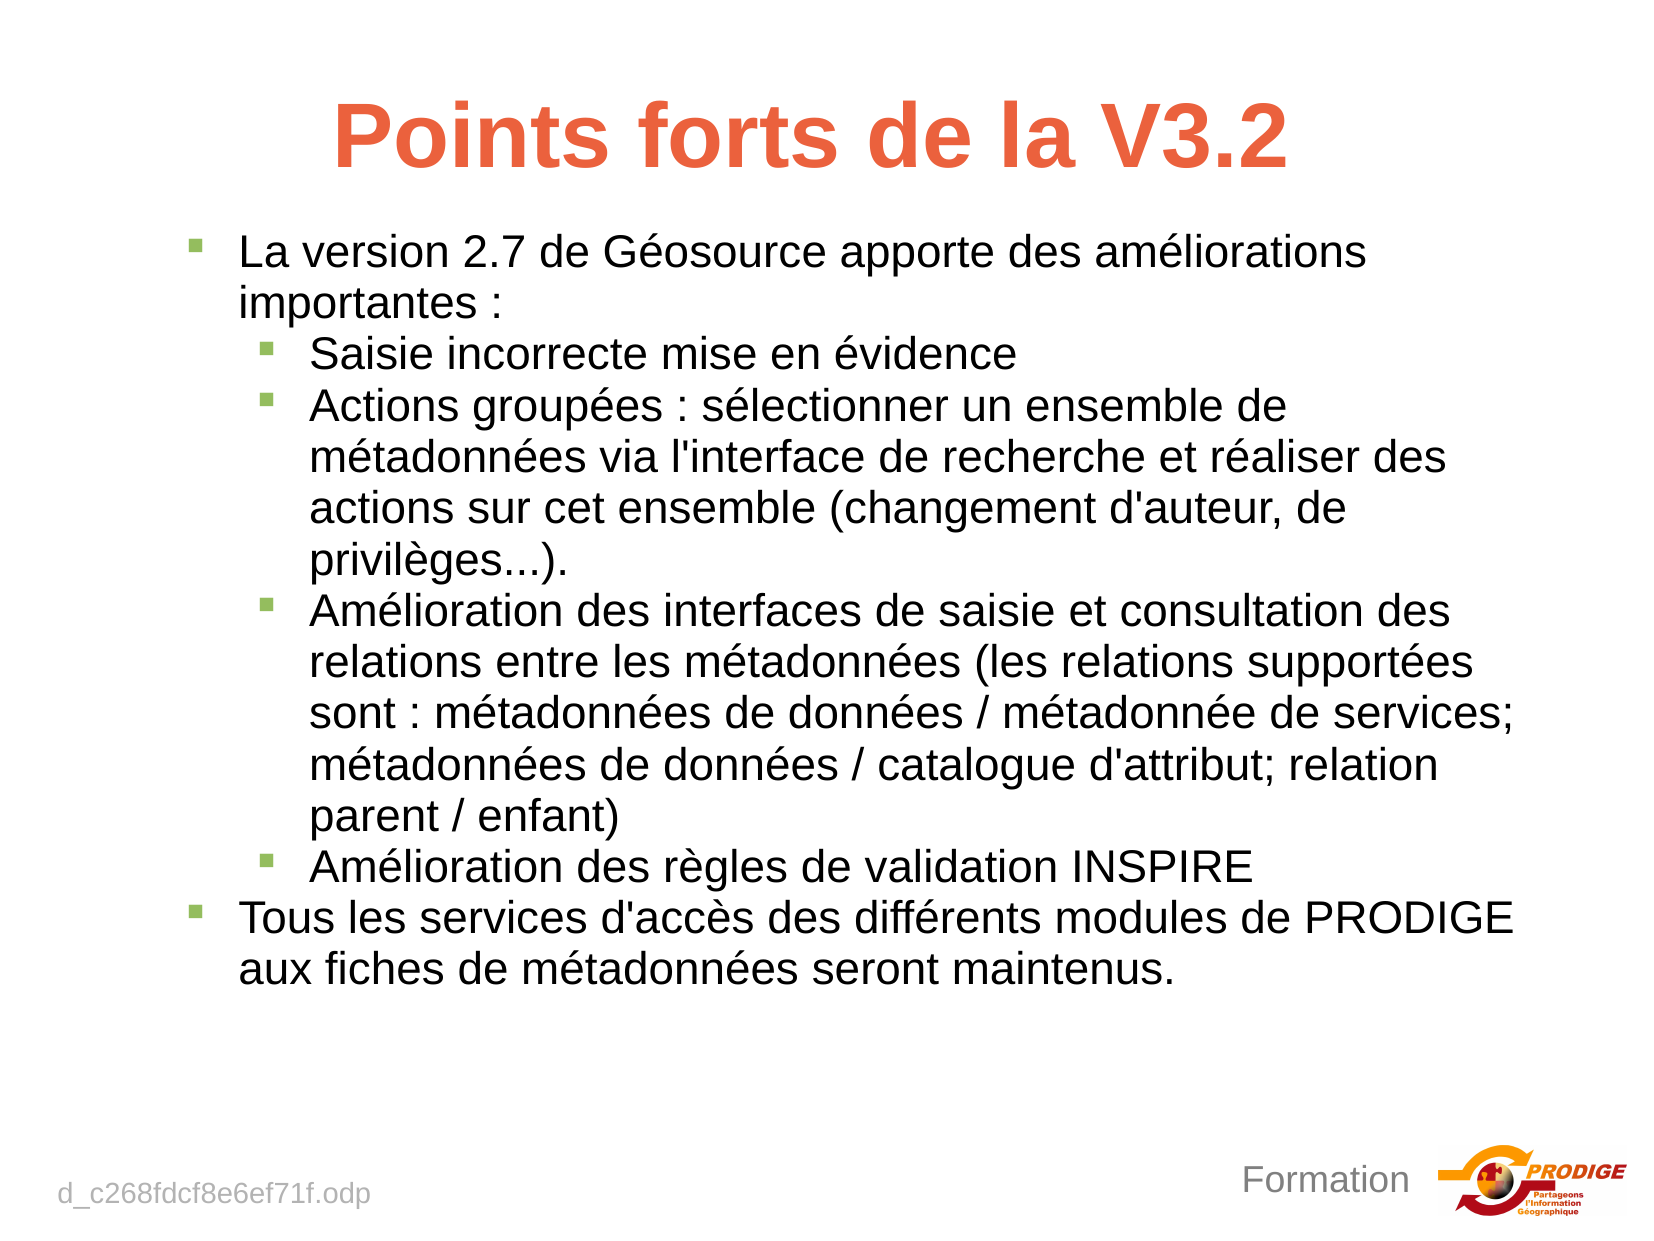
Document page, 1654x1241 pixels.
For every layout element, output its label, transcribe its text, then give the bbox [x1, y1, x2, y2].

title Points forts de la V3.2 [88, 32, 1534, 240]
text_box La version 2.7 de Géosource apporte des améliorations importantes : Saisie incorrecte mise en évidence Actions groupées : sélectionner un ensemble de métadonnées via l'interface de recherche et réaliser des actions sur cet ensemble (changement d'auteur, de privilèges...). Amélioration des interfaces de saisie et consultation des relations entre les métadonnées (les relations supportées sont : métadonnées de données / métadonnée de services; métadonnées de données / catalogue d'attribut; relation parent / enfant) Amélioration des règles de validation INSPIRE Tous les services d'accès des différents modules de PRODIGE aux fiches de métadonnées seront maintenus. [152, 218, 1534, 1041]
picture [1438, 1145, 1627, 1216]
